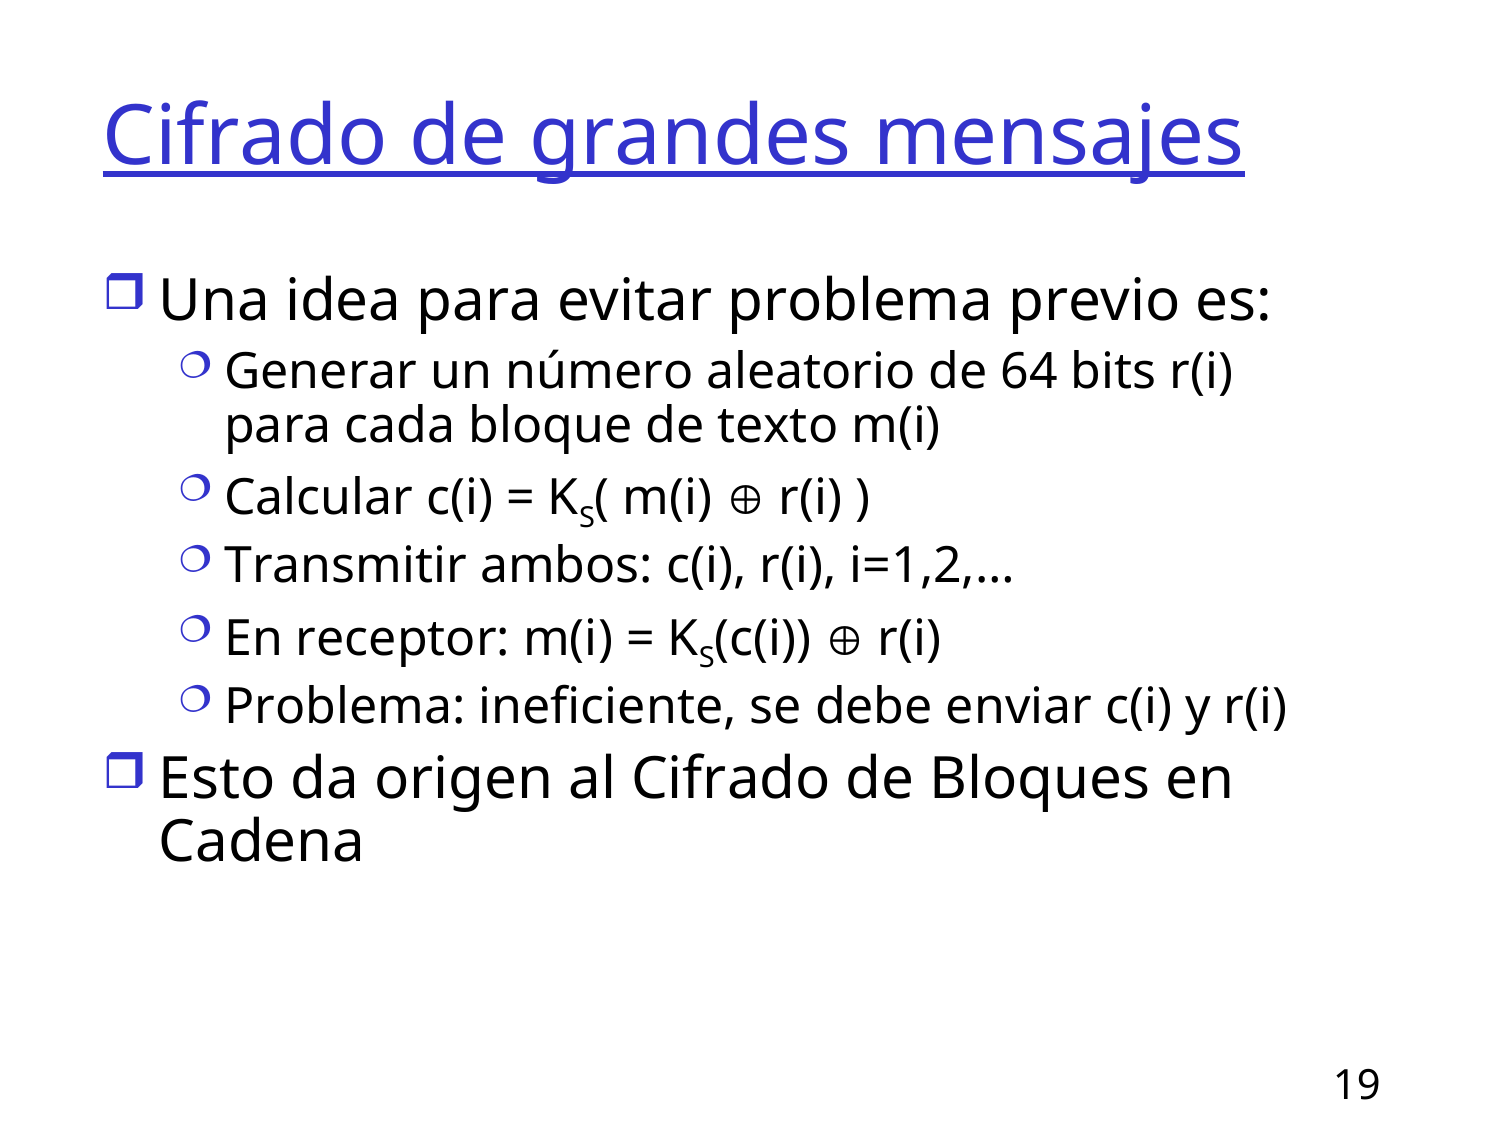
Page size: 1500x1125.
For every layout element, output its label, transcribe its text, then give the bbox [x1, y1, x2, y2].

list Una idea para evitar problema previo es: Generar un número aleatorio de 64 bits r(i) para cada bloque de texto m(i) Calcular c(i) = KS( m(i)  r(i) ) Transmitir ambos: c(i), r(i), i=1,2,… En receptor: m(i) = KS(c(i))  r(i) Problema: ineficiente, se debe enviar c(i) y r(i) Esto da origen al Cifrado de Bloques en Cadena [87, 262, 1363, 1026]
title Cifrado de grandes mensajes [87, 37, 1363, 225]
